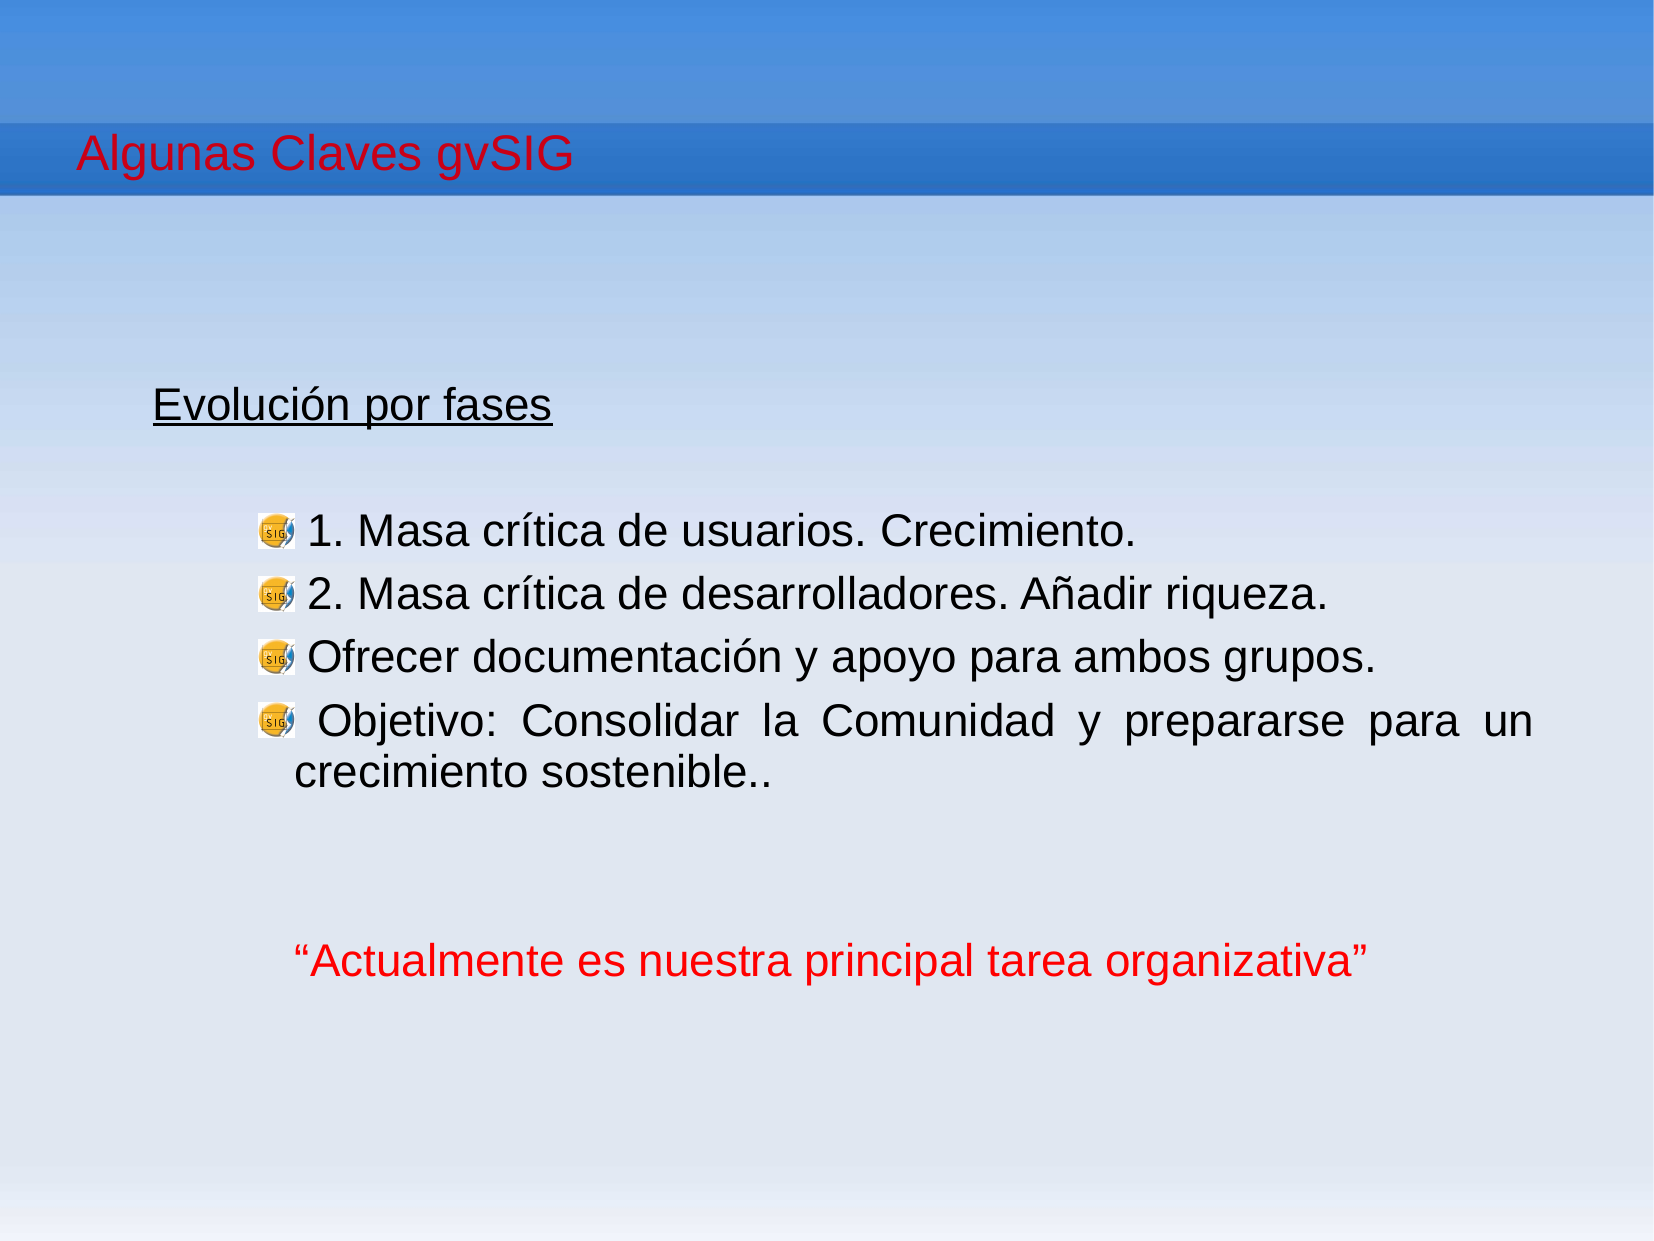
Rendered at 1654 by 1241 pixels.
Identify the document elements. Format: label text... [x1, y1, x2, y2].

text_box Evolución por fases 1. Masa crítica de usuarios. Crecimiento. 2. Masa crítica de desarrolladores. Añadir riqueza. Ofrecer documentación y apoyo para ambos grupos. Objetivo: Consolidar la Comunidad y prepararse para un crecimiento sostenible.. [138, 371, 1551, 868]
text_box Algunas Claves gvSIG [61, 118, 621, 196]
text_box “Actualmente es nuestra principal tarea organizativa” [140, 864, 1536, 1120]
picture [0, 0, 1654, 1241]
